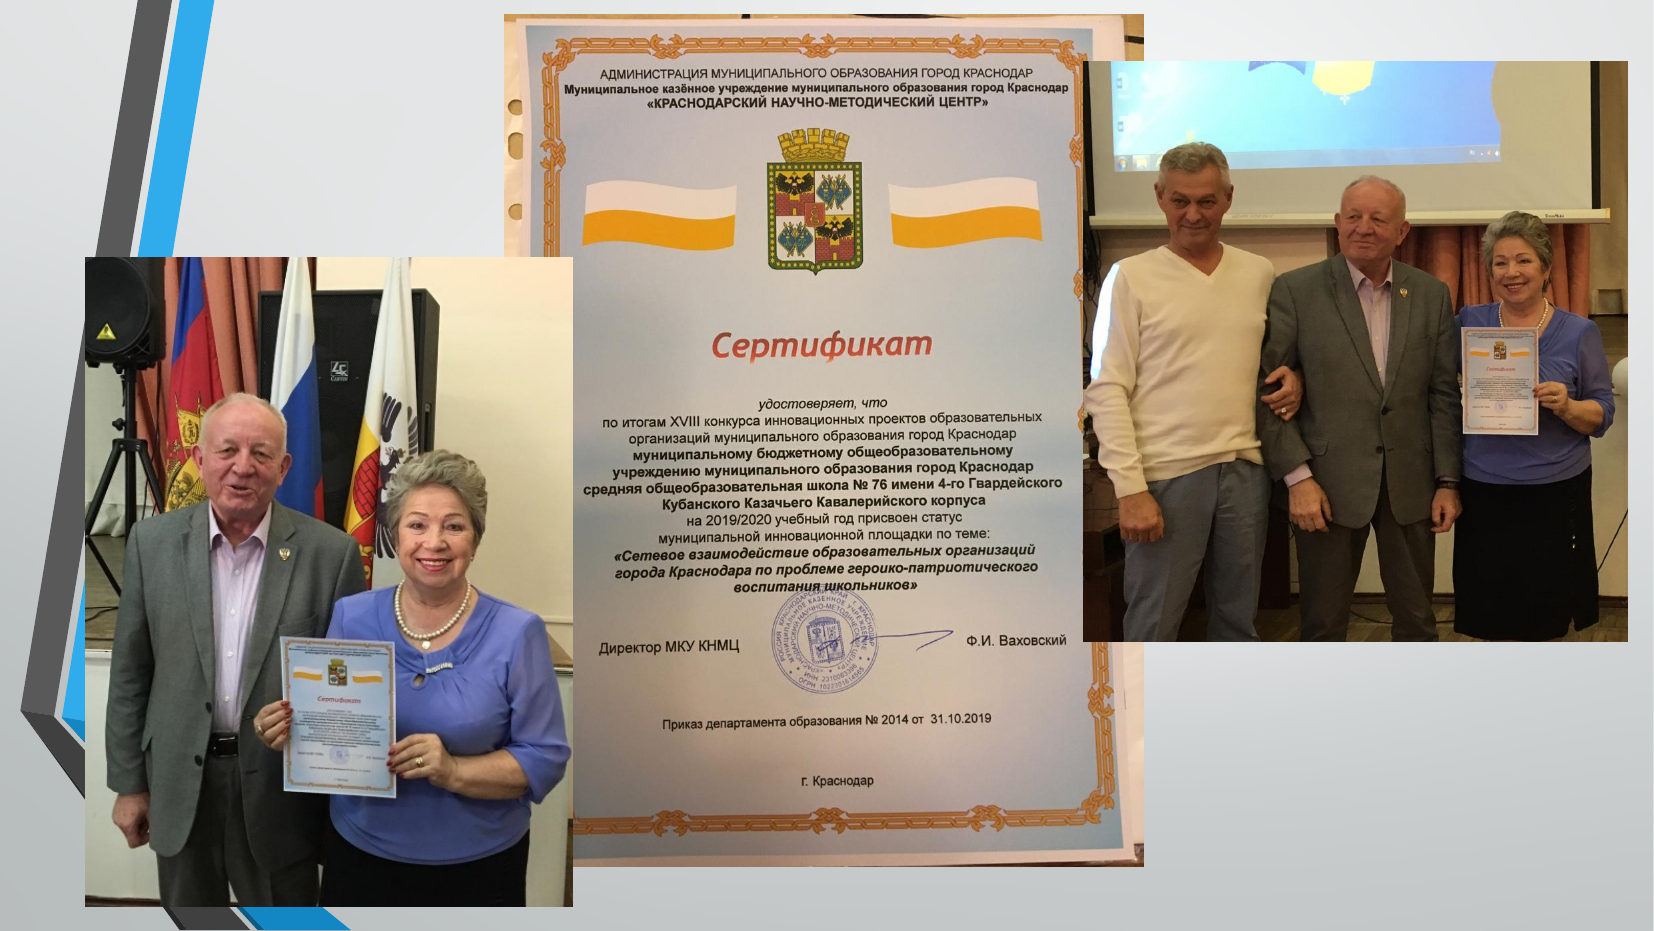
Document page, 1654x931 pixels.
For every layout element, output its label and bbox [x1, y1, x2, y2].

picture [85, 14, 1628, 907]
